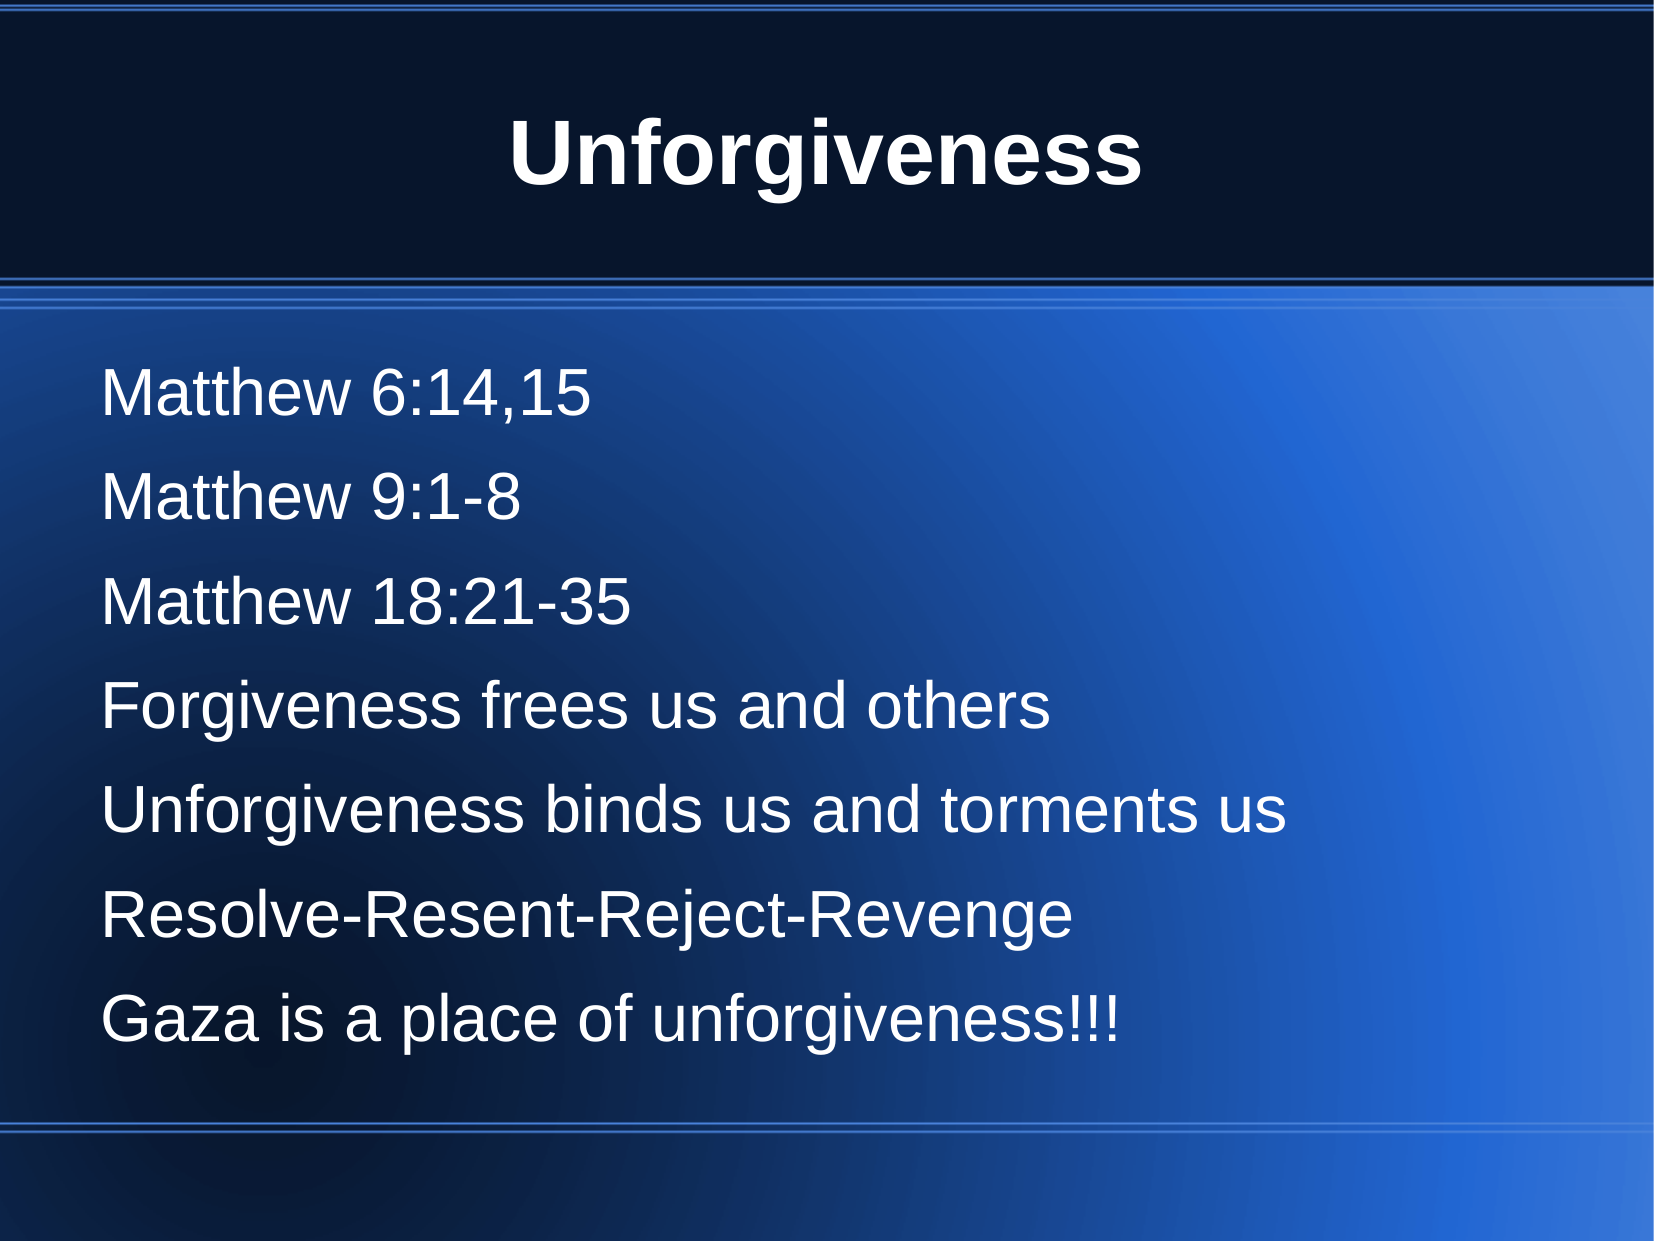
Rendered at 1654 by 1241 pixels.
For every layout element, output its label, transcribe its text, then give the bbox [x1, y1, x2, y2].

picture [0, 0, 1654, 1241]
title Unforgiveness [82, 56, 1571, 250]
list Matthew 6:14,15 Matthew 9:1-8 Matthew 18:21-35 Forgiveness frees us and others Unforgiveness binds us and torments us Resolve-Resent-Reject-Revenge Gaza is a place of unforgiveness!!! [82, 355, 1571, 1056]
